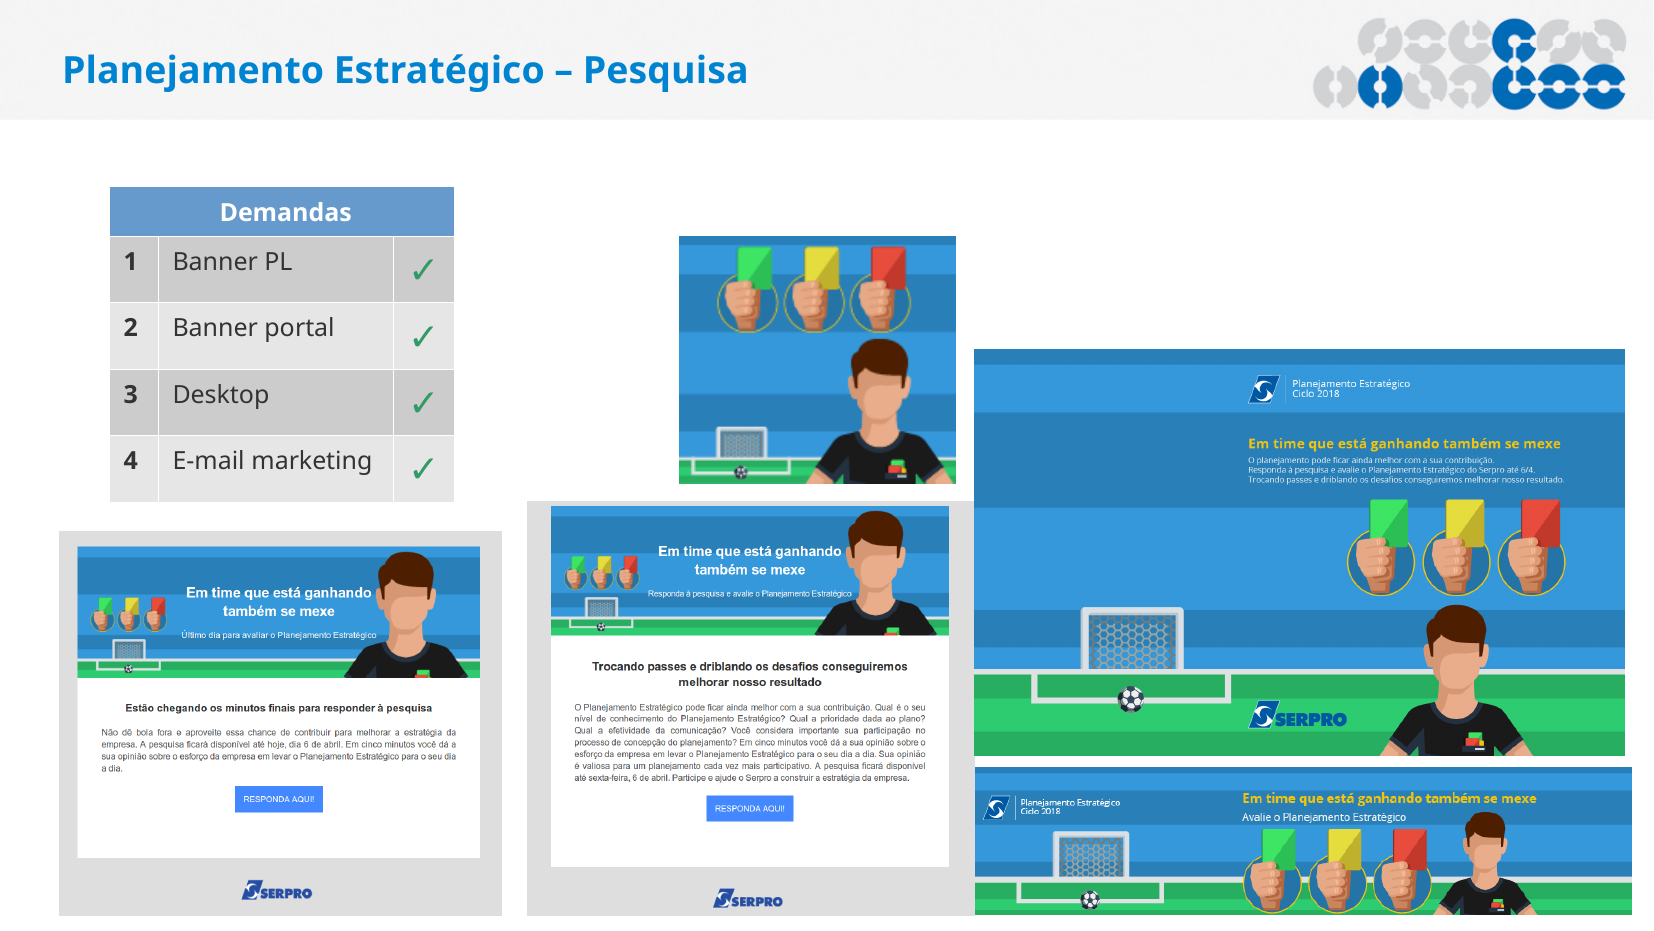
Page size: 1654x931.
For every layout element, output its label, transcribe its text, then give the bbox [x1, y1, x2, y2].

text_box Planejamento Estratégico – Pesquisa [47, 35, 1300, 102]
table_cell ✓ [394, 436, 454, 502]
table_cell 1 [110, 237, 158, 302]
table_cell ✓ [394, 303, 454, 369]
table_cell Banner PL [159, 237, 393, 302]
table_cell 4 [110, 436, 158, 502]
table_cell ✓ [394, 370, 454, 435]
picture [0, 0, 1654, 931]
table_cell 3 [110, 370, 158, 435]
text_box [112, 206, 526, 863]
table_header Demandas [110, 187, 454, 236]
table_cell 2 [110, 303, 158, 369]
table_cell ✓ [394, 237, 454, 302]
table_cell Banner portal [159, 303, 393, 369]
table_cell Desktop [159, 370, 393, 435]
table_cell E-mail marketing [159, 436, 393, 502]
